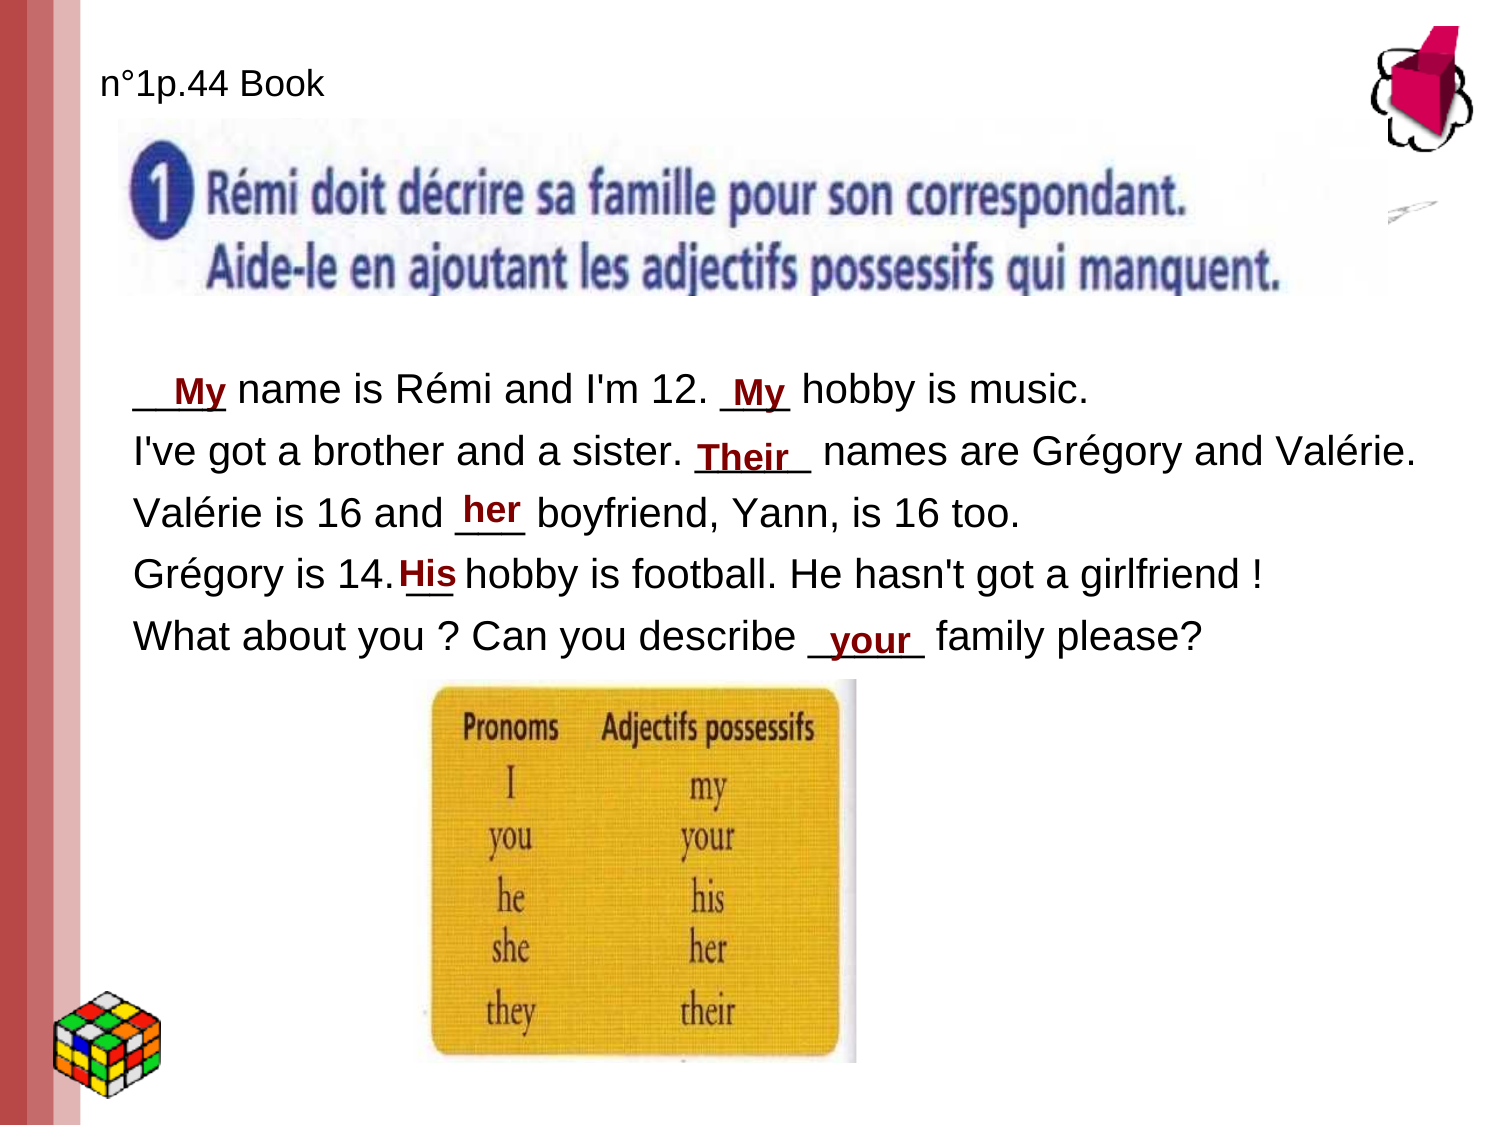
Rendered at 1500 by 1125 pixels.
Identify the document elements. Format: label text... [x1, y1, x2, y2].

text_box your [814, 608, 926, 669]
picture [413, 679, 857, 1063]
text_box ____ name is Rémi and I'm 12. ___ hobby is music. I've got a brother and a sister. _____ names are Grégory and Valérie. Valérie is 16 and ___ boyfriend, Yann, is 16 too. Grégory is 14. __ hobby is football. He hasn't got a girlfriend ! What about you ? Can you describe _____ family please? [118, 354, 1433, 667]
picture [53, 991, 161, 1099]
picture [118, 26, 1474, 296]
text_box n°1p.44 Book [85, 52, 340, 112]
text_box His [383, 542, 472, 602]
text_box her [447, 477, 536, 538]
